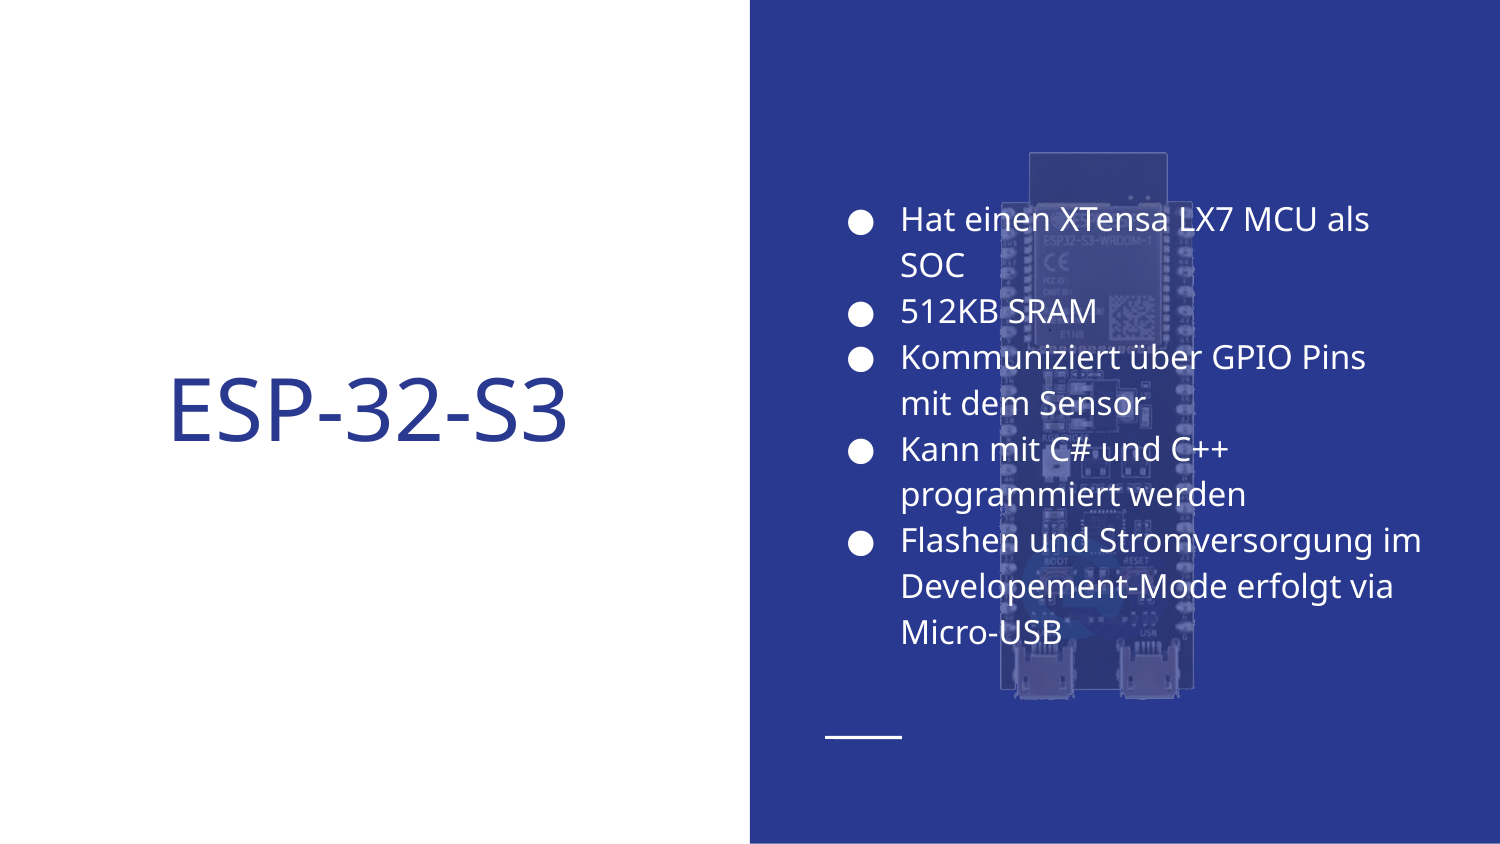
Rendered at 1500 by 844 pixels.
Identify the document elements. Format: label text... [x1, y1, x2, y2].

list Hat einen XTensa LX7 MCU als SOC 512KB SRAM Kommuniziert über GPIO Pins mit dem Sensor Kann mit C# und C++ programmiert werden Flashen und Stromversorgung im Developement-Mode erfolgt via Micro-USB [810, 118, 1440, 725]
title ESP-32-S3 [37, 332, 494, 475]
picture [494, 0, 1500, 844]
